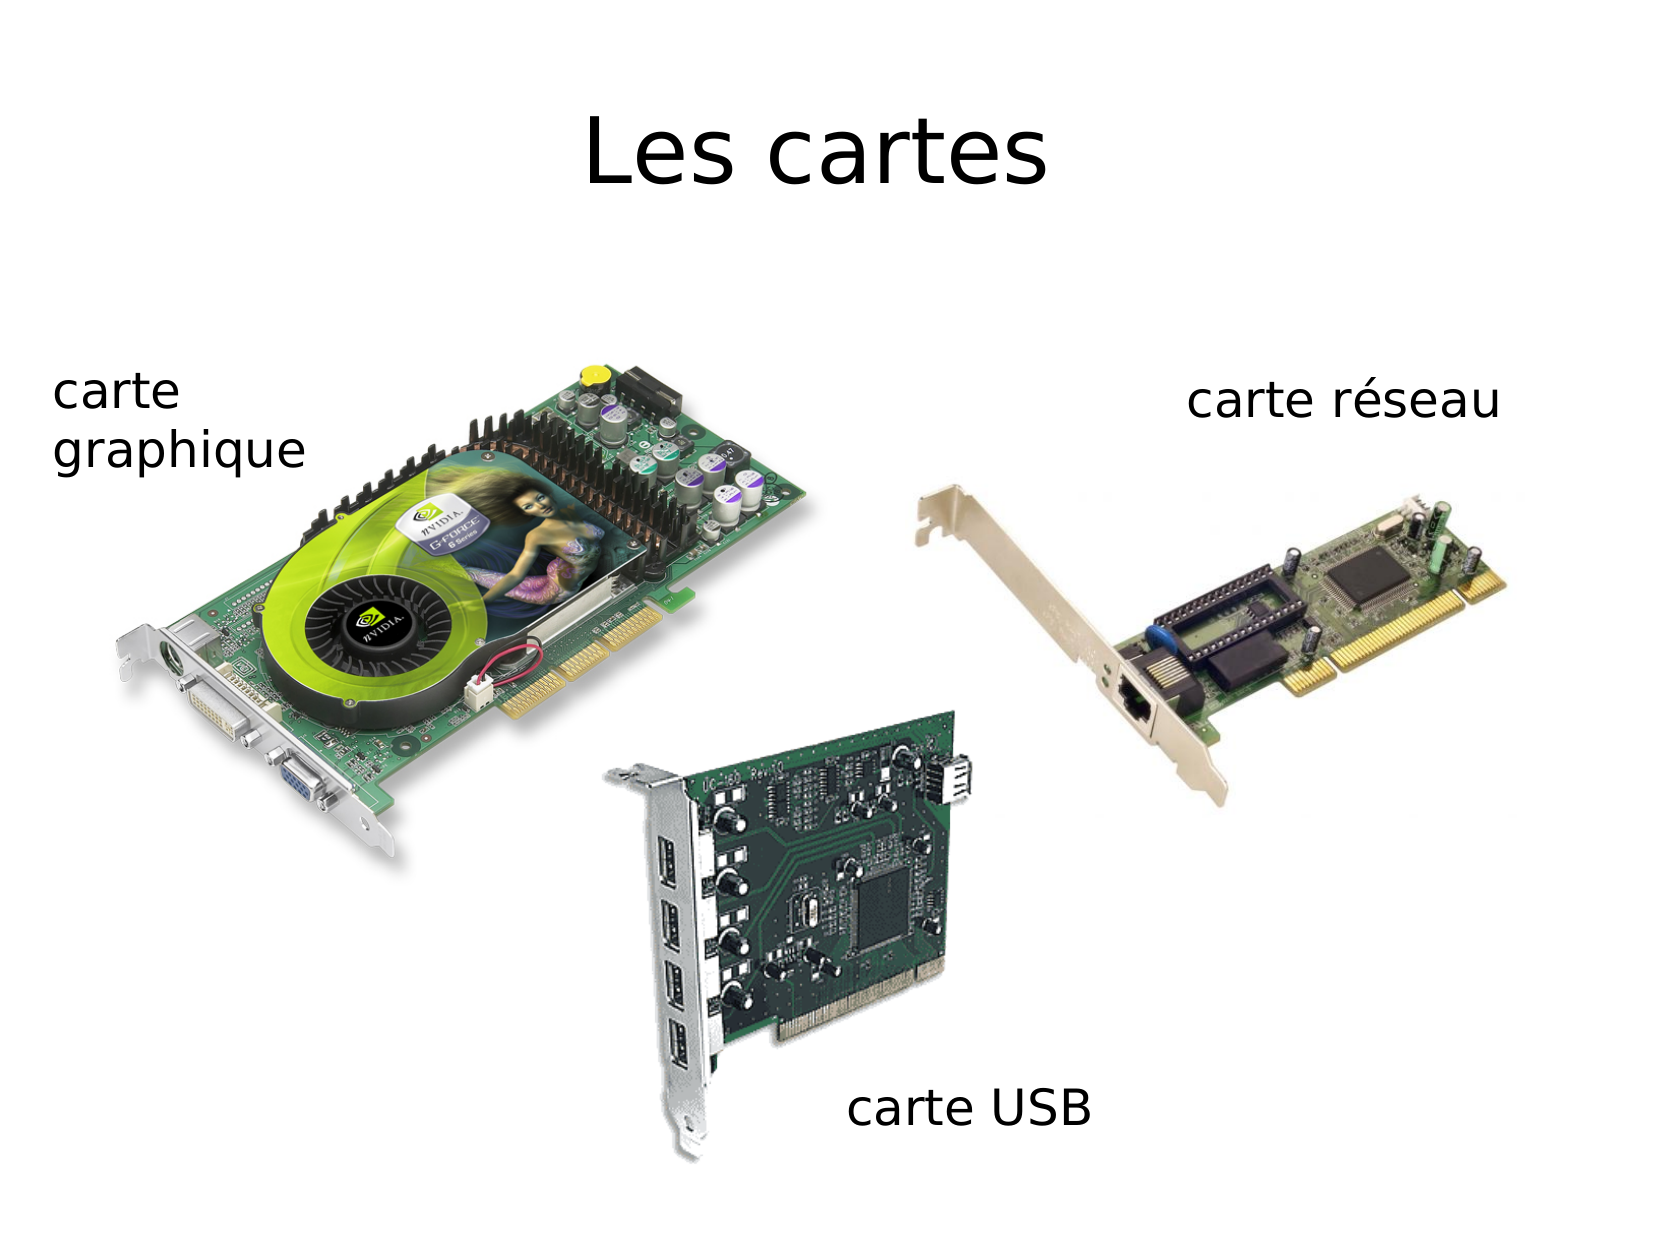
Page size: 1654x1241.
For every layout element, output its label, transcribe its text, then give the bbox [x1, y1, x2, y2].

picture [52, 317, 1525, 1169]
title Les cartes [125, 87, 1507, 213]
text_box carte USB [846, 1078, 1225, 1138]
text_box carte réseau [1186, 370, 1566, 429]
text_box carte graphique [52, 362, 432, 479]
